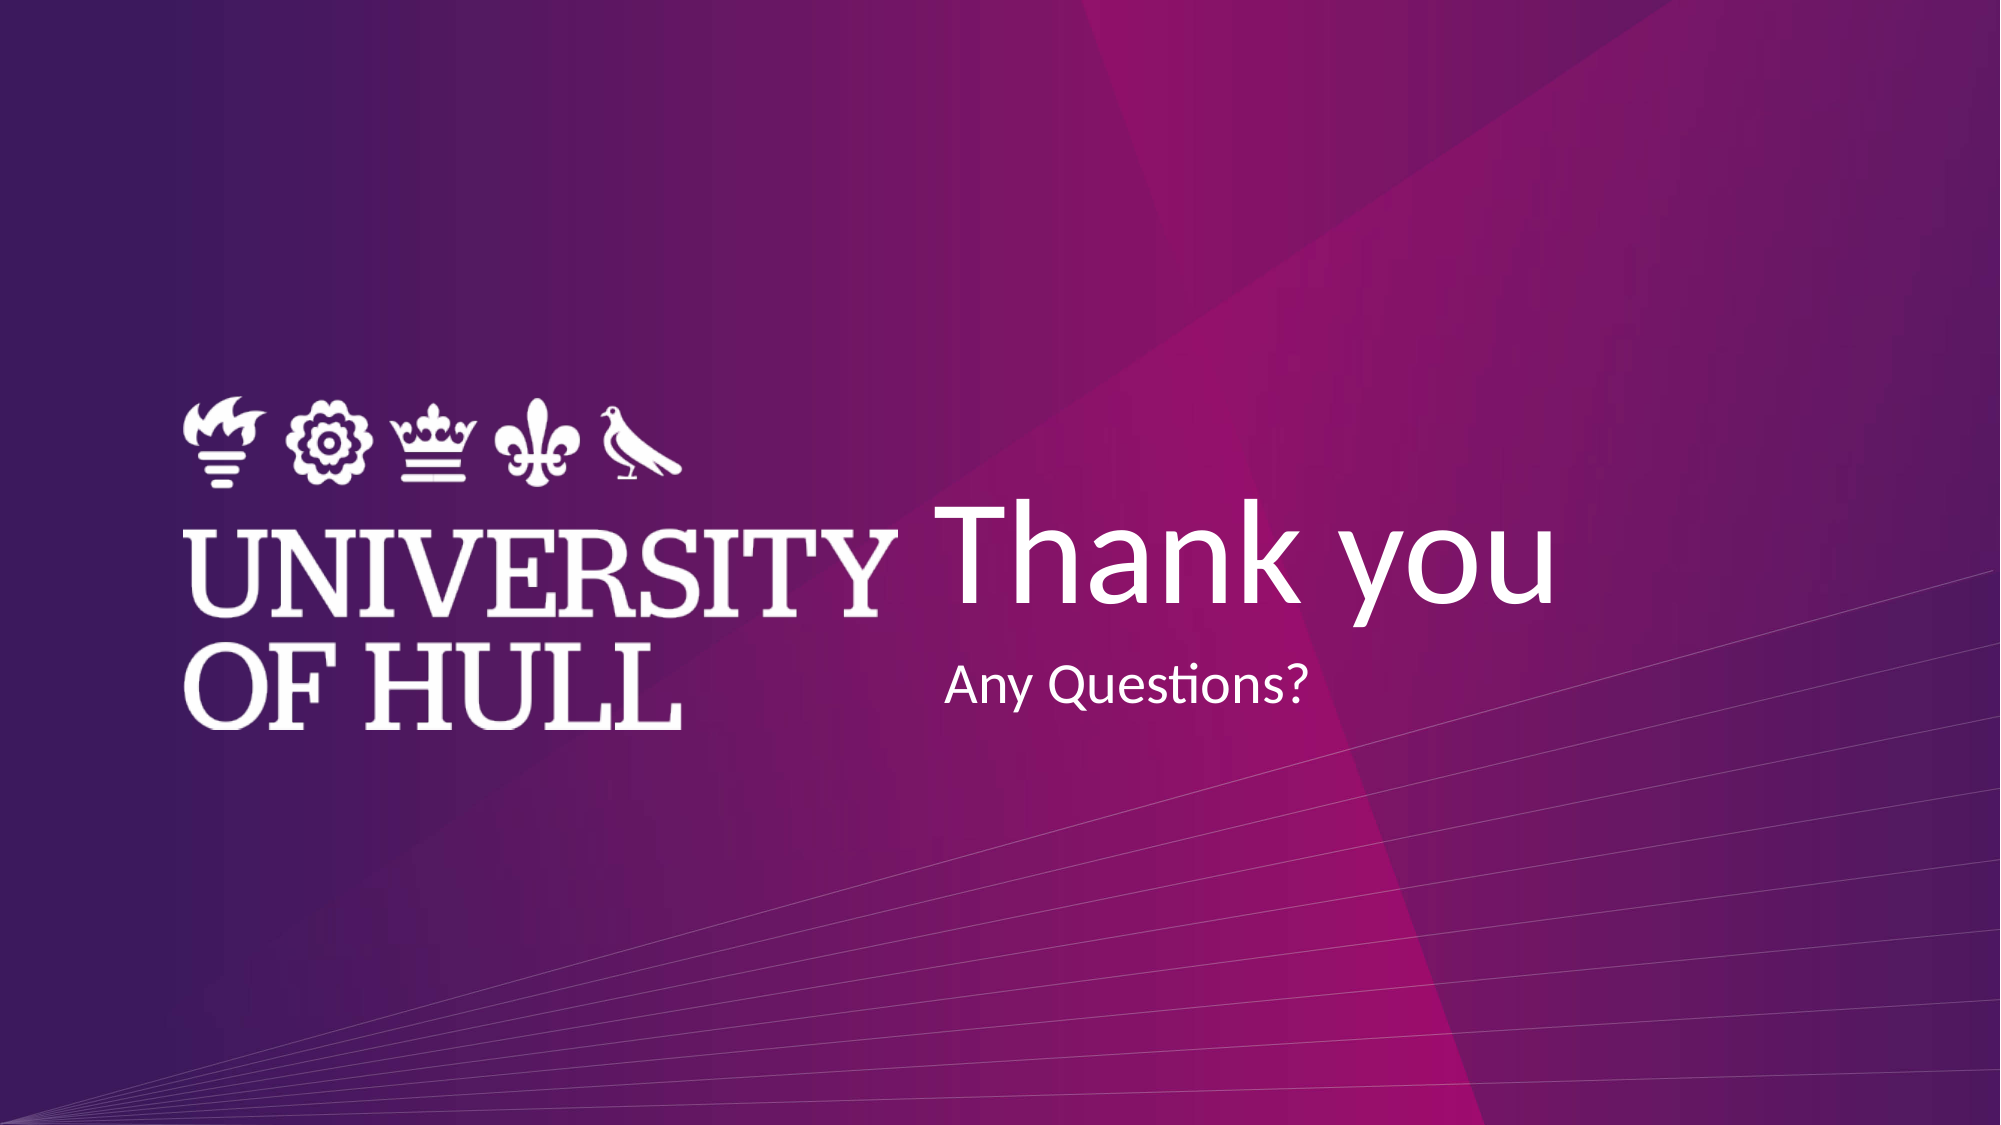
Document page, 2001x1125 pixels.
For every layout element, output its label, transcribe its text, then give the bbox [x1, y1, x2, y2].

picture [0, 0, 2000, 1125]
list Any Questions? [874, 661, 1900, 969]
title Thank you [933, 472, 1902, 661]
